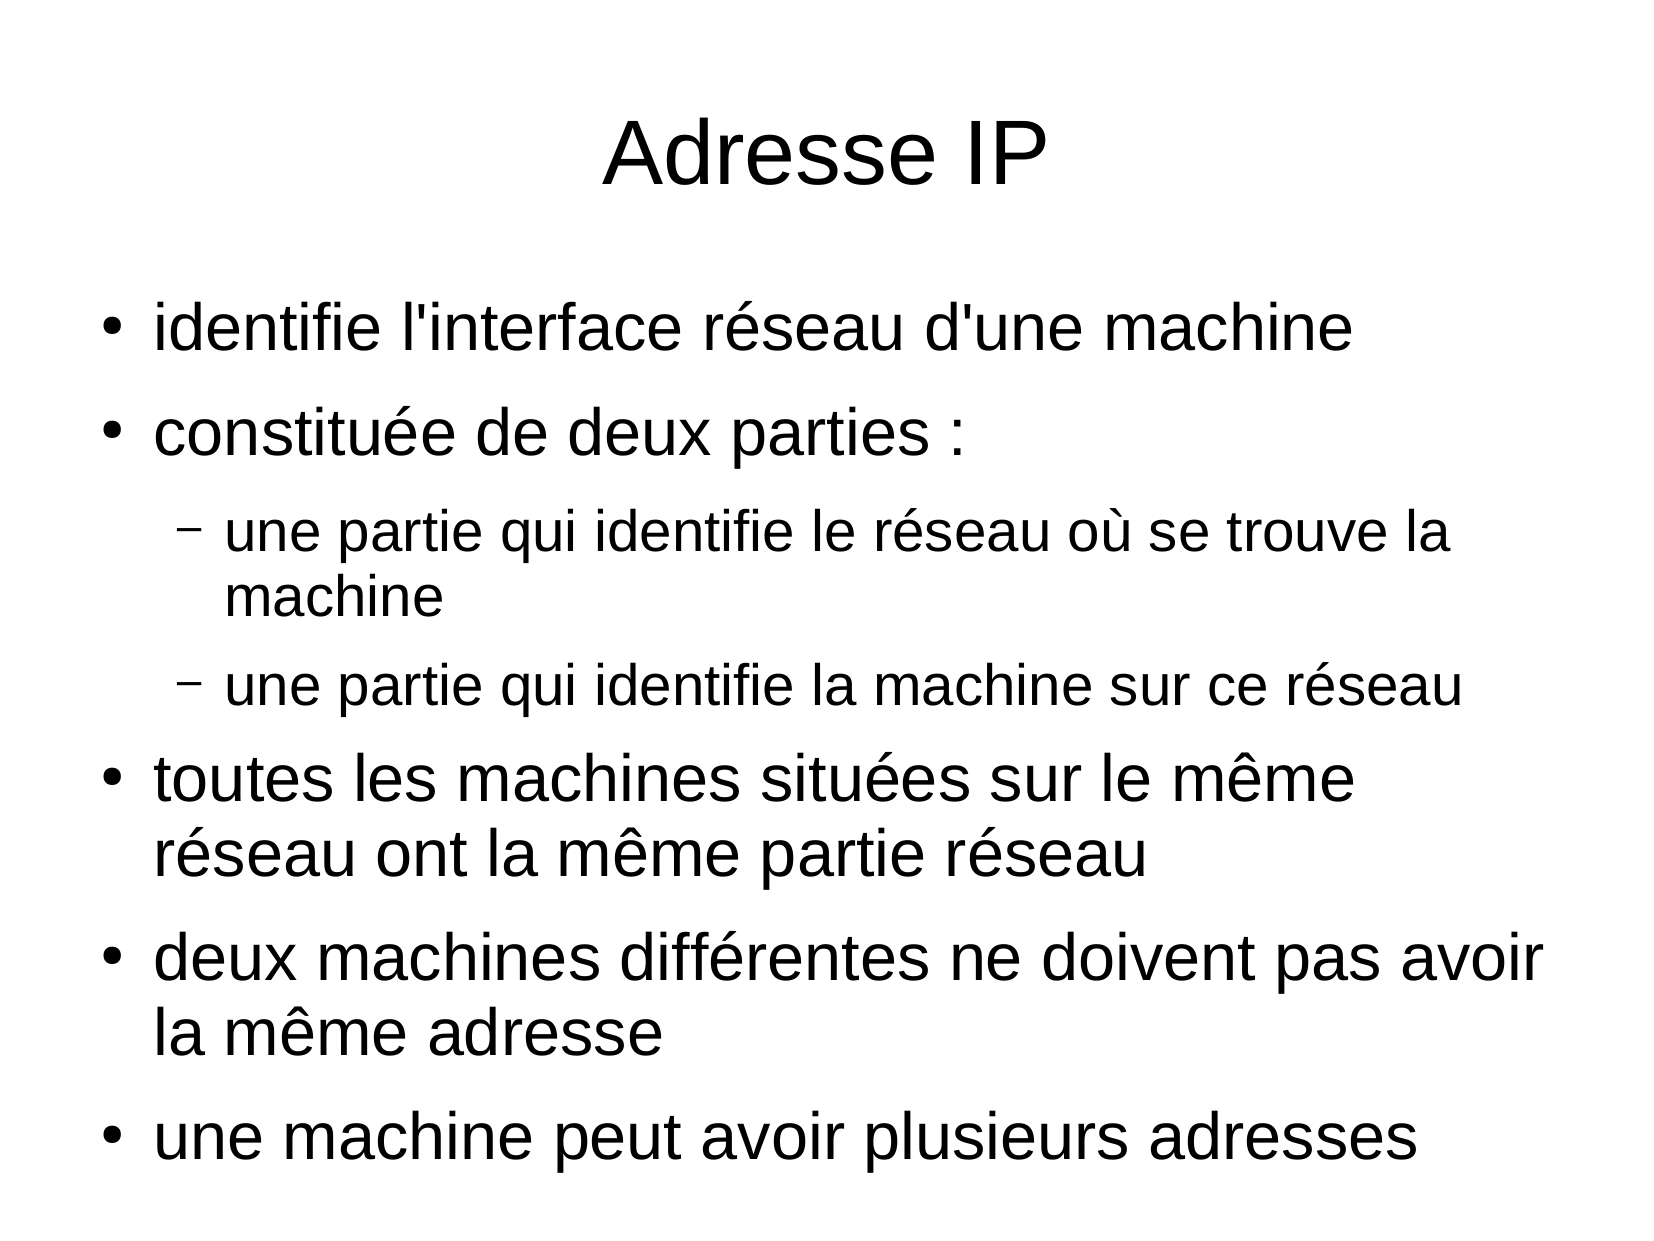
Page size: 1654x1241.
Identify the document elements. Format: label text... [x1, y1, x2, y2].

list identifie l'interface réseau d'une machine constituée de deux parties : une partie qui identifie le réseau où se trouve la machine une partie qui identifie la machine sur ce réseau toutes les machines situées sur le même réseau ont la même partie réseau deux machines différentes ne doivent pas avoir la même adresse une machine peut avoir plusieurs adresses [82, 290, 1571, 1175]
title Adresse IP [82, 49, 1571, 257]
